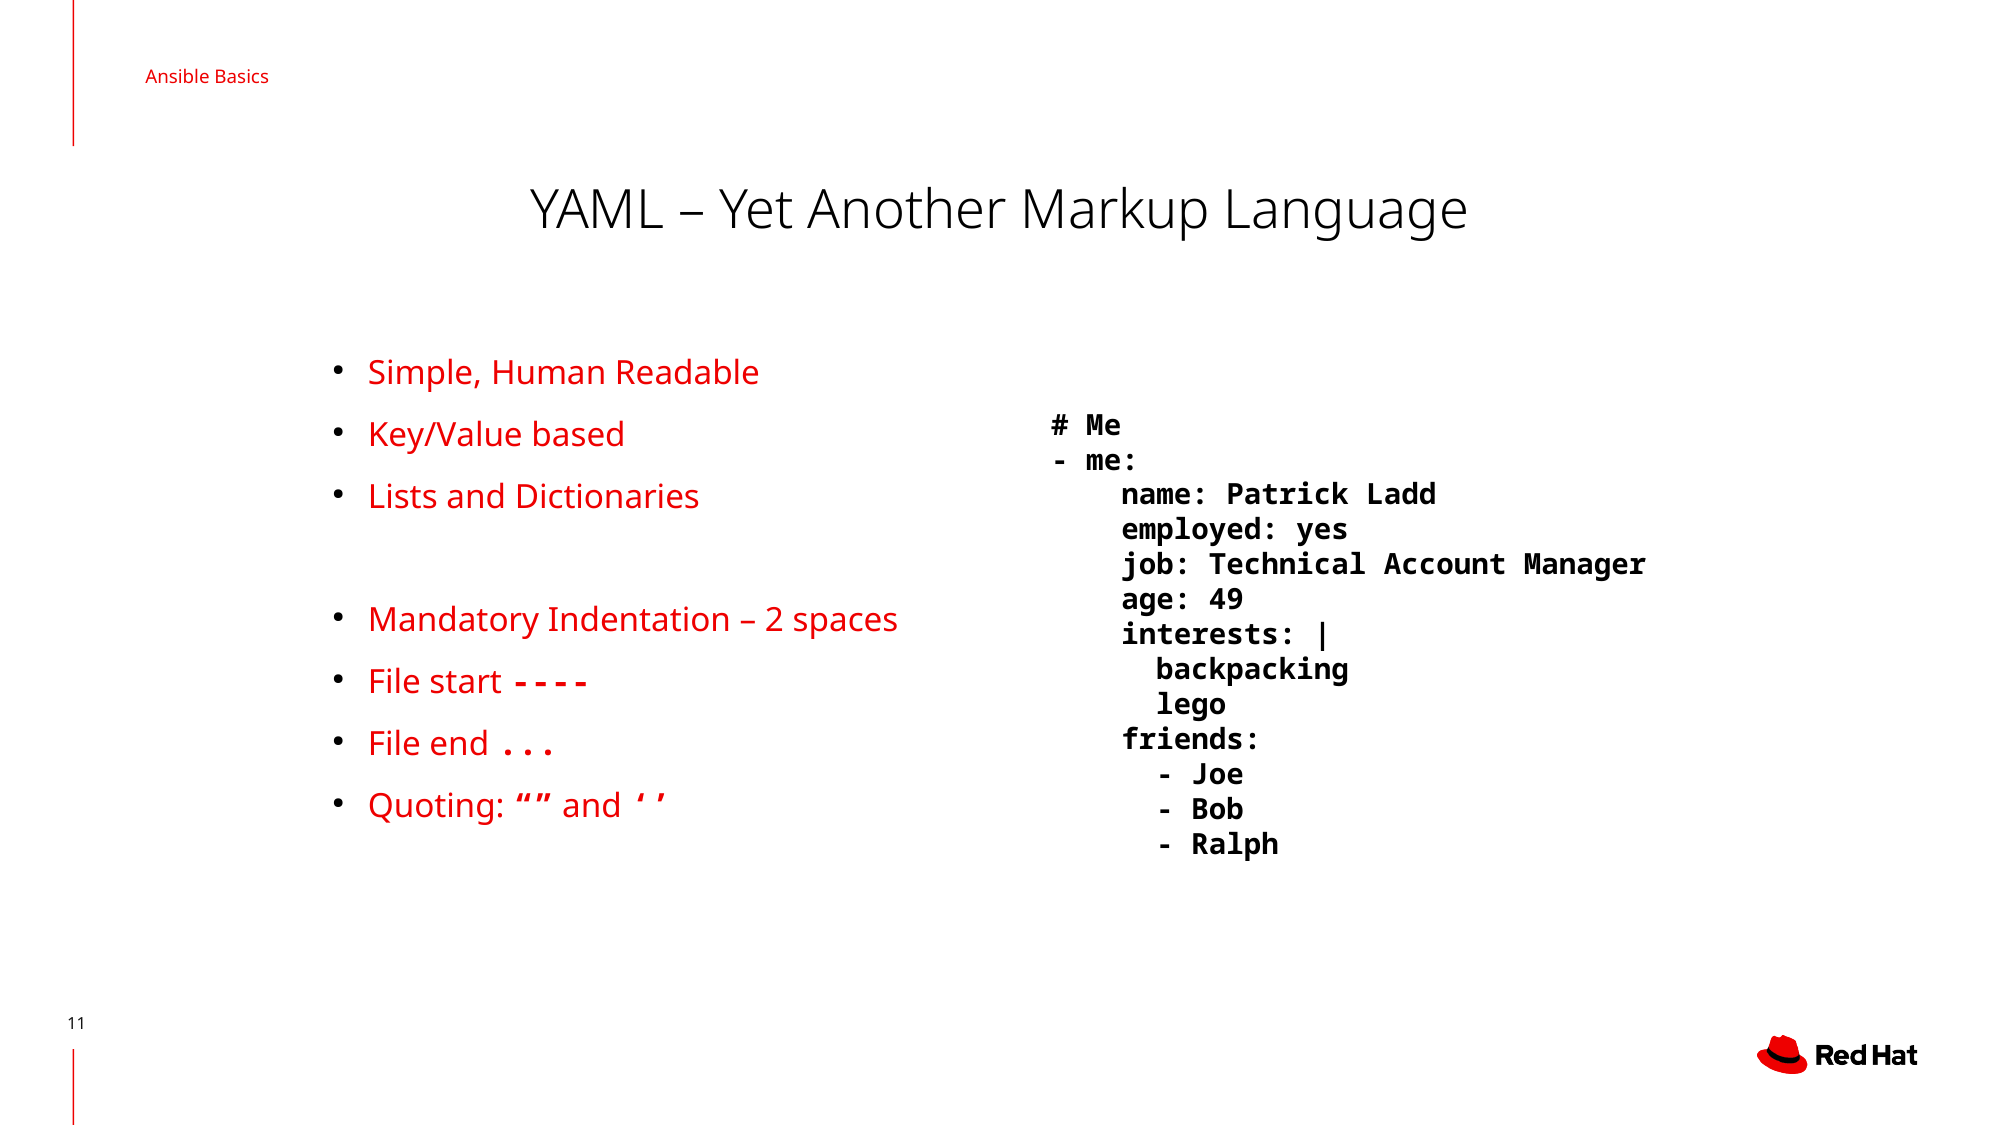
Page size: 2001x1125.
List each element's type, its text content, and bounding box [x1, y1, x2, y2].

text_box # Me - me: name: Patrick Ladd employed: yes job: Technical Account Manager age: 49 interests: | backpacking lego friends: - Joe - Bob - Ralph [1001, 398, 1755, 957]
subtitle Ansible Basics [73, 9, 918, 143]
text_box Simple, Human Readable Key/Value based Lists and Dictionaries Mandatory Indentation – 2 spaces File start ---- File end ... Quoting: “” and ‘’ [332, 329, 1653, 568]
title YAML – Yet Another Markup Language [287, 155, 1713, 315]
picture [1757, 1035, 1918, 1074]
